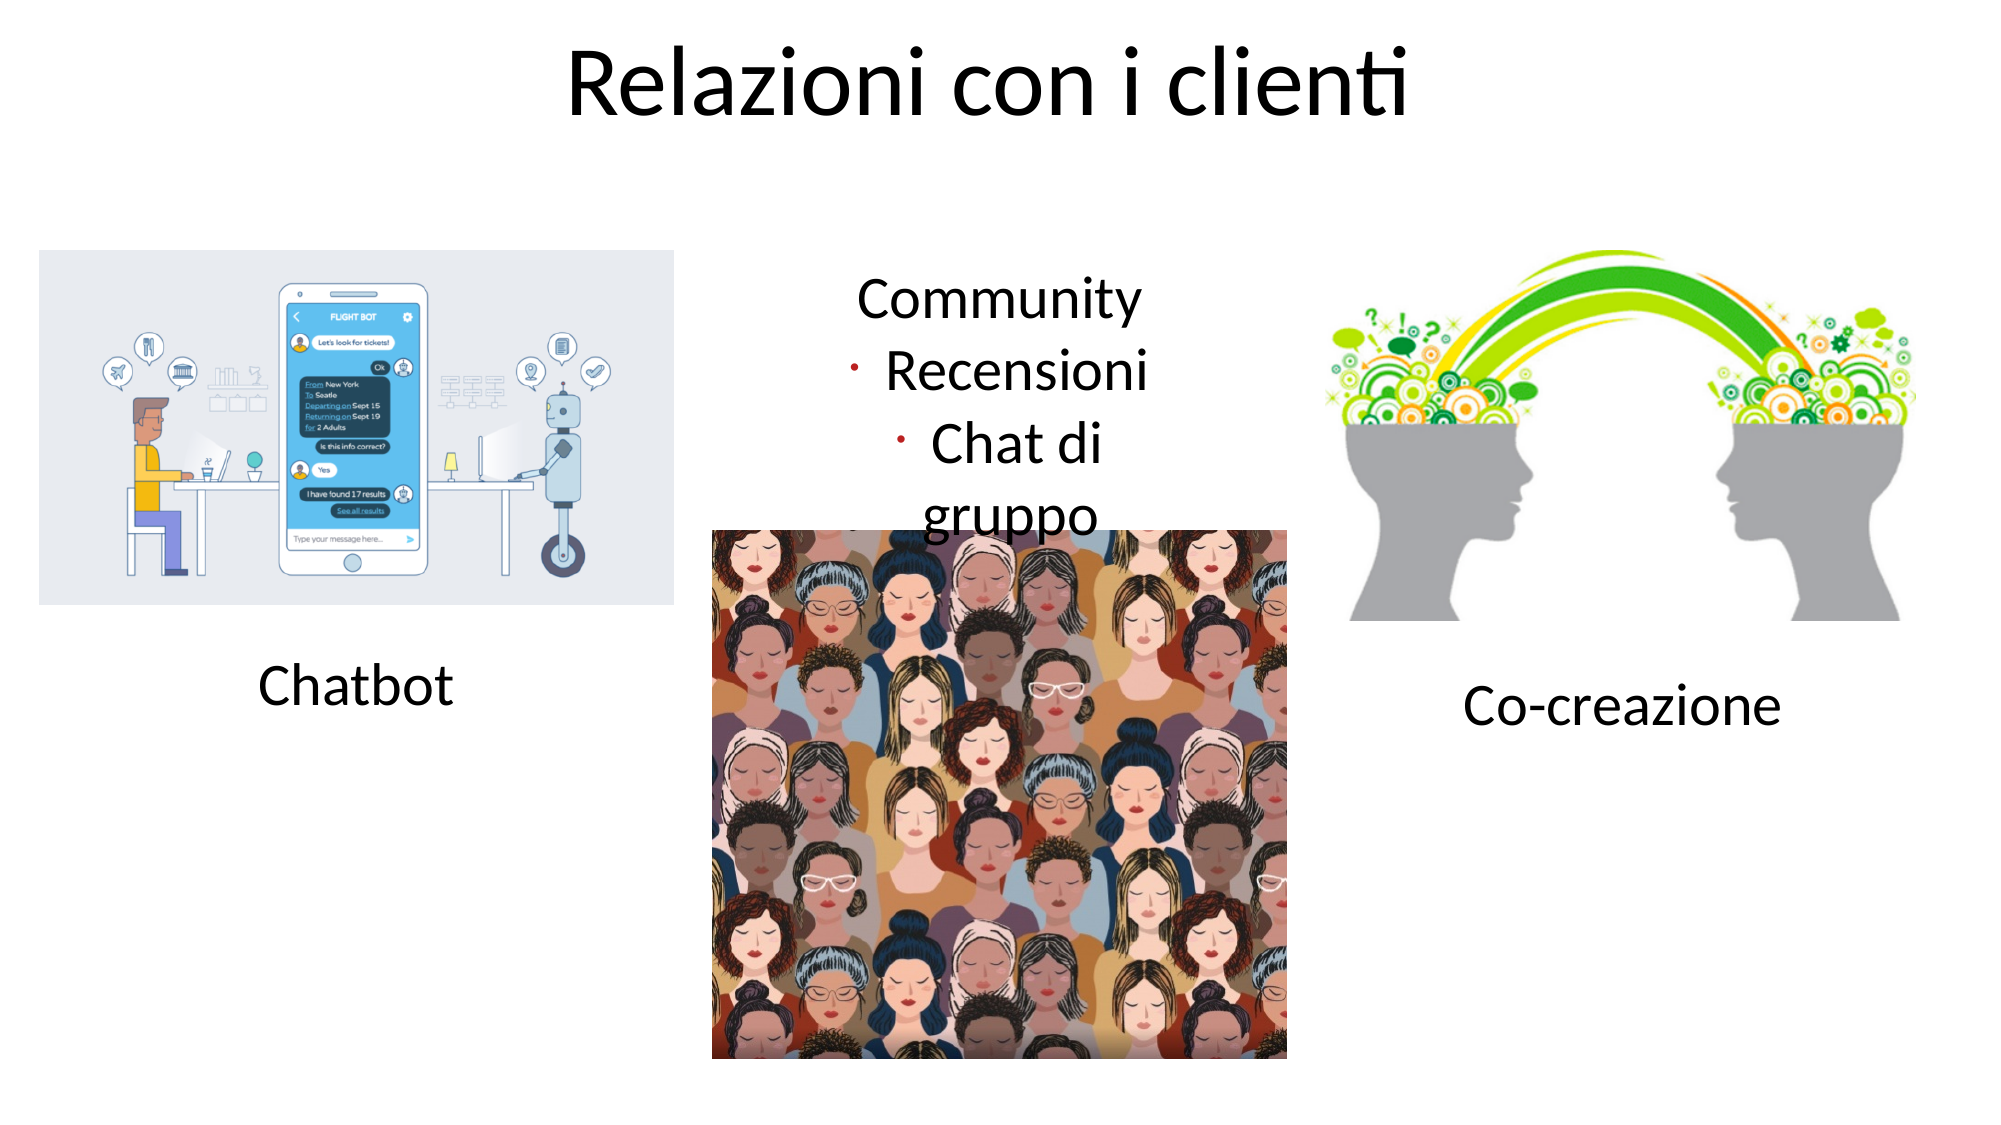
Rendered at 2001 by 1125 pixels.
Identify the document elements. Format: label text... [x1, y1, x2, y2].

picture [1325, 250, 1916, 622]
picture [39, 250, 674, 605]
text_box Relazioni con i clienti [0, 0, 2000, 144]
text_box Co-creazione [1449, 657, 1830, 745]
picture [712, 530, 1287, 1059]
text_box Community Recensioni Chat di gruppo [787, 250, 1213, 601]
text_box Chatbot [162, 637, 551, 726]
